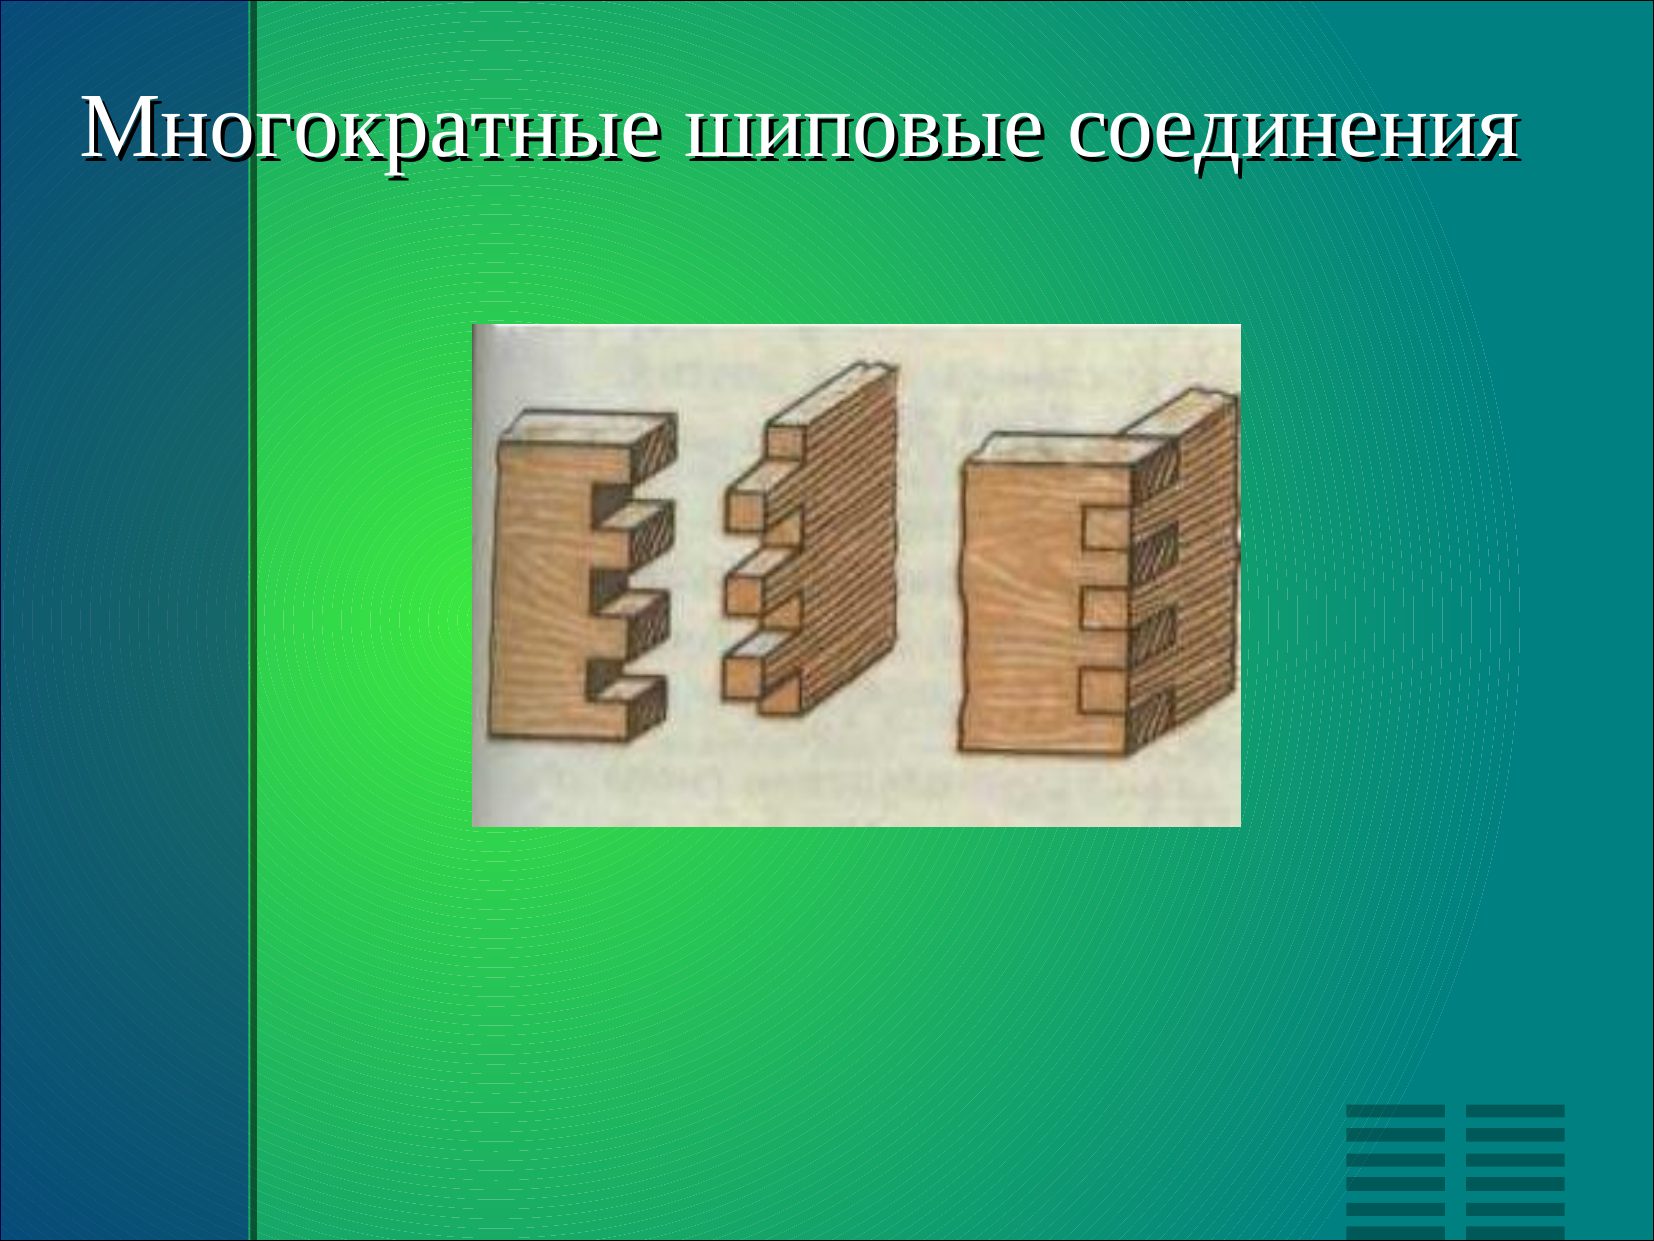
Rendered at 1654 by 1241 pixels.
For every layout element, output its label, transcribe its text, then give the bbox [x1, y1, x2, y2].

text_box Многократные шиповые соединения [6, 74, 1595, 178]
picture [472, 324, 1241, 827]
